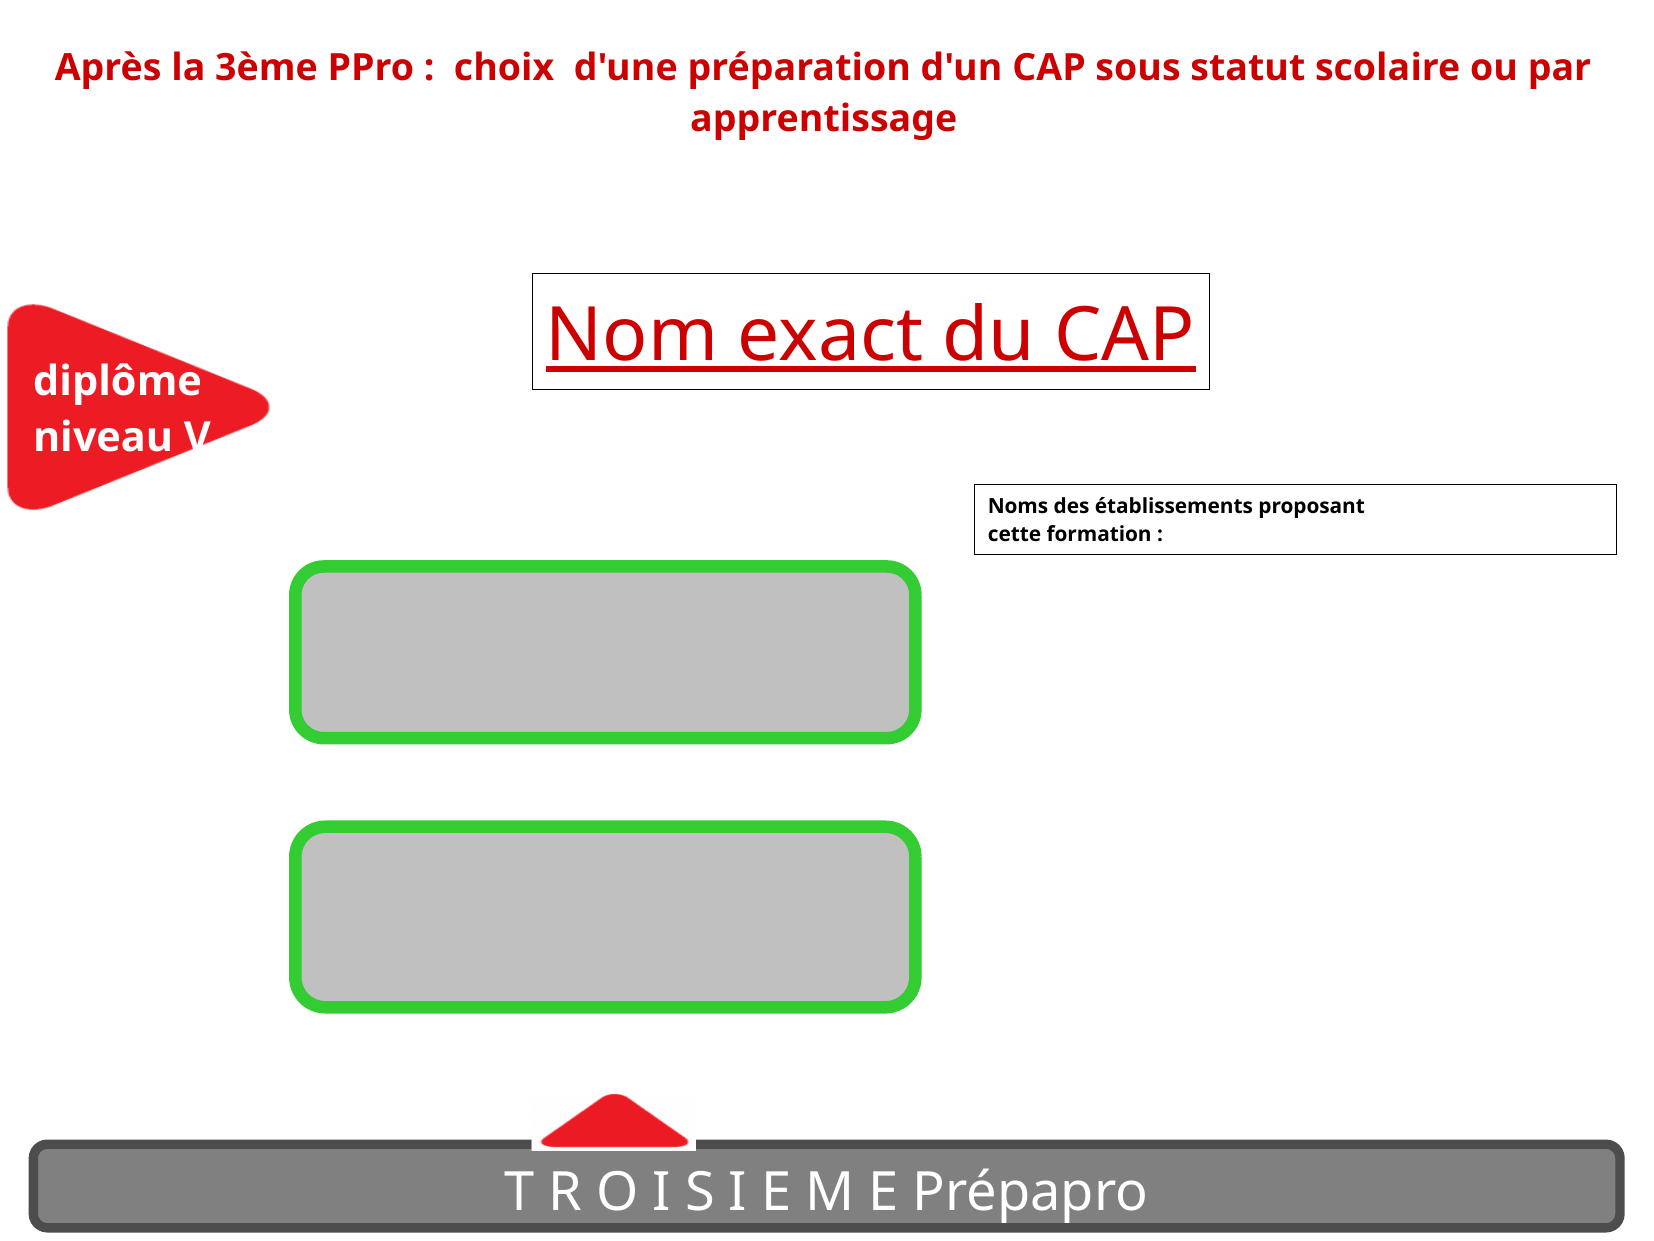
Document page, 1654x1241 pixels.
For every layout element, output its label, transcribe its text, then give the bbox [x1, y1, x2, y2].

picture [0, 298, 275, 515]
text_box Noms des établissements proposant cette formation : [974, 484, 1617, 555]
text_box Après la 3ème PPro : choix d'une préparation d'un CAP sous statut scolaire ou par apprentissage [3, 0, 1645, 150]
text_box T R O I S I E M E Prépapro [33, 1144, 1621, 1228]
text_box [295, 566, 916, 739]
picture [531, 1092, 696, 1151]
text_box diplôme niveau V [19, 344, 225, 472]
text_box [295, 826, 916, 1008]
text_box Nom exact du CAP [532, 273, 1210, 390]
